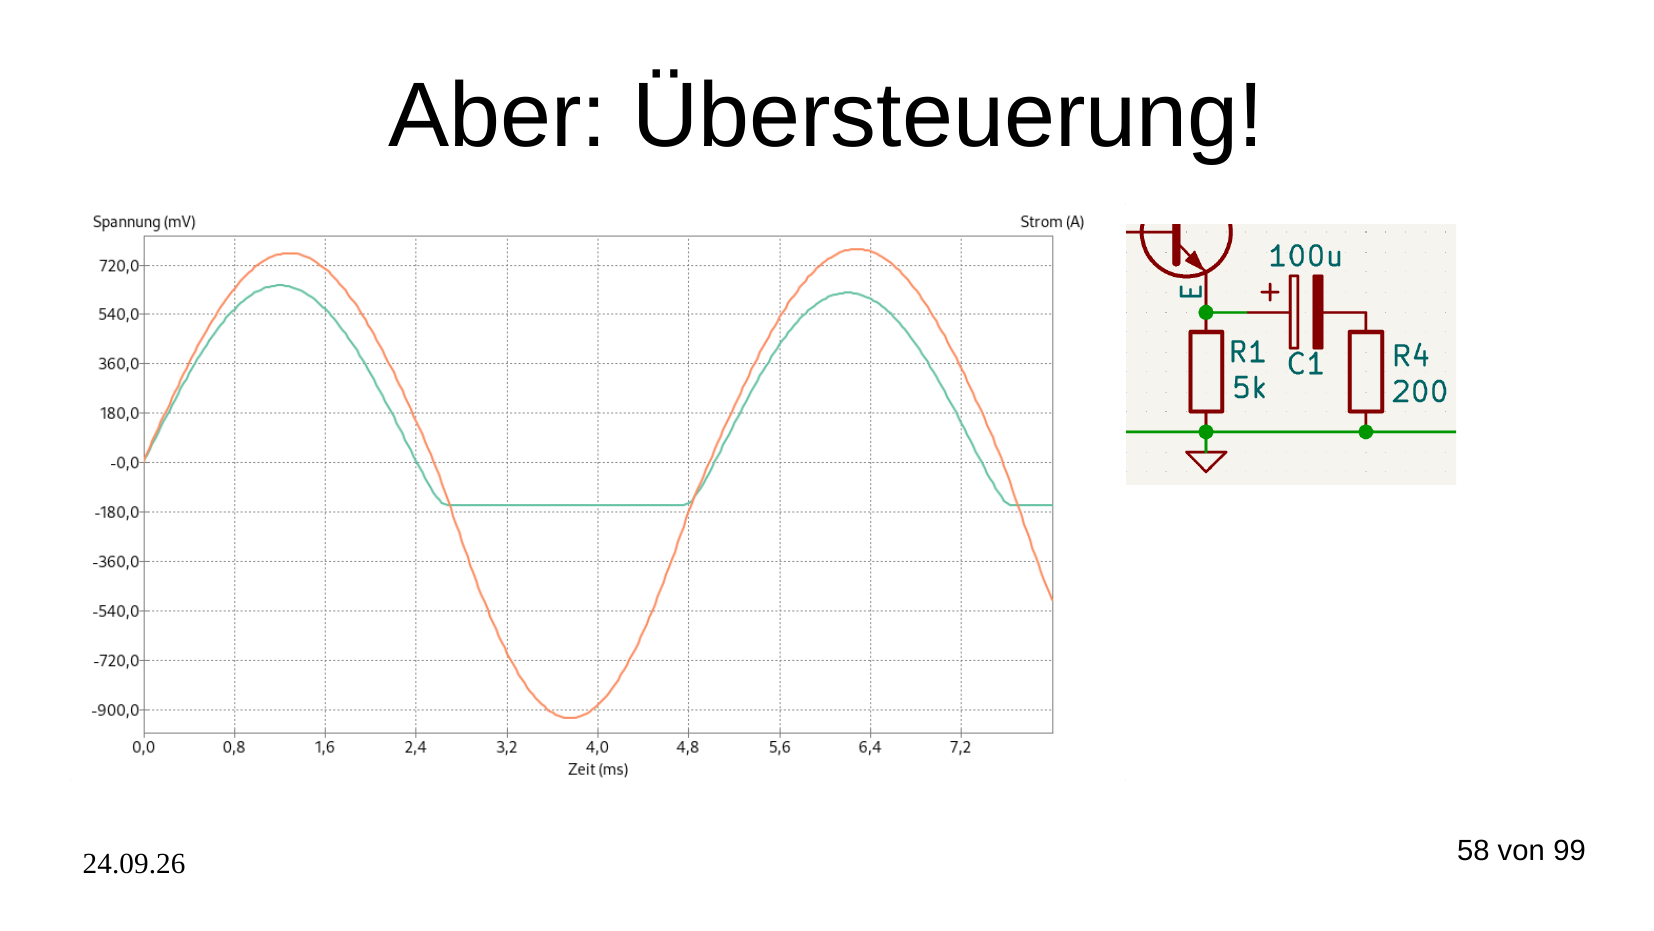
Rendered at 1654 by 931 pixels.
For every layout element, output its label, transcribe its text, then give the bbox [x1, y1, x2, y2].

picture [70, 204, 1457, 780]
title Aber: Übersteuerung! [82, 37, 1571, 193]
